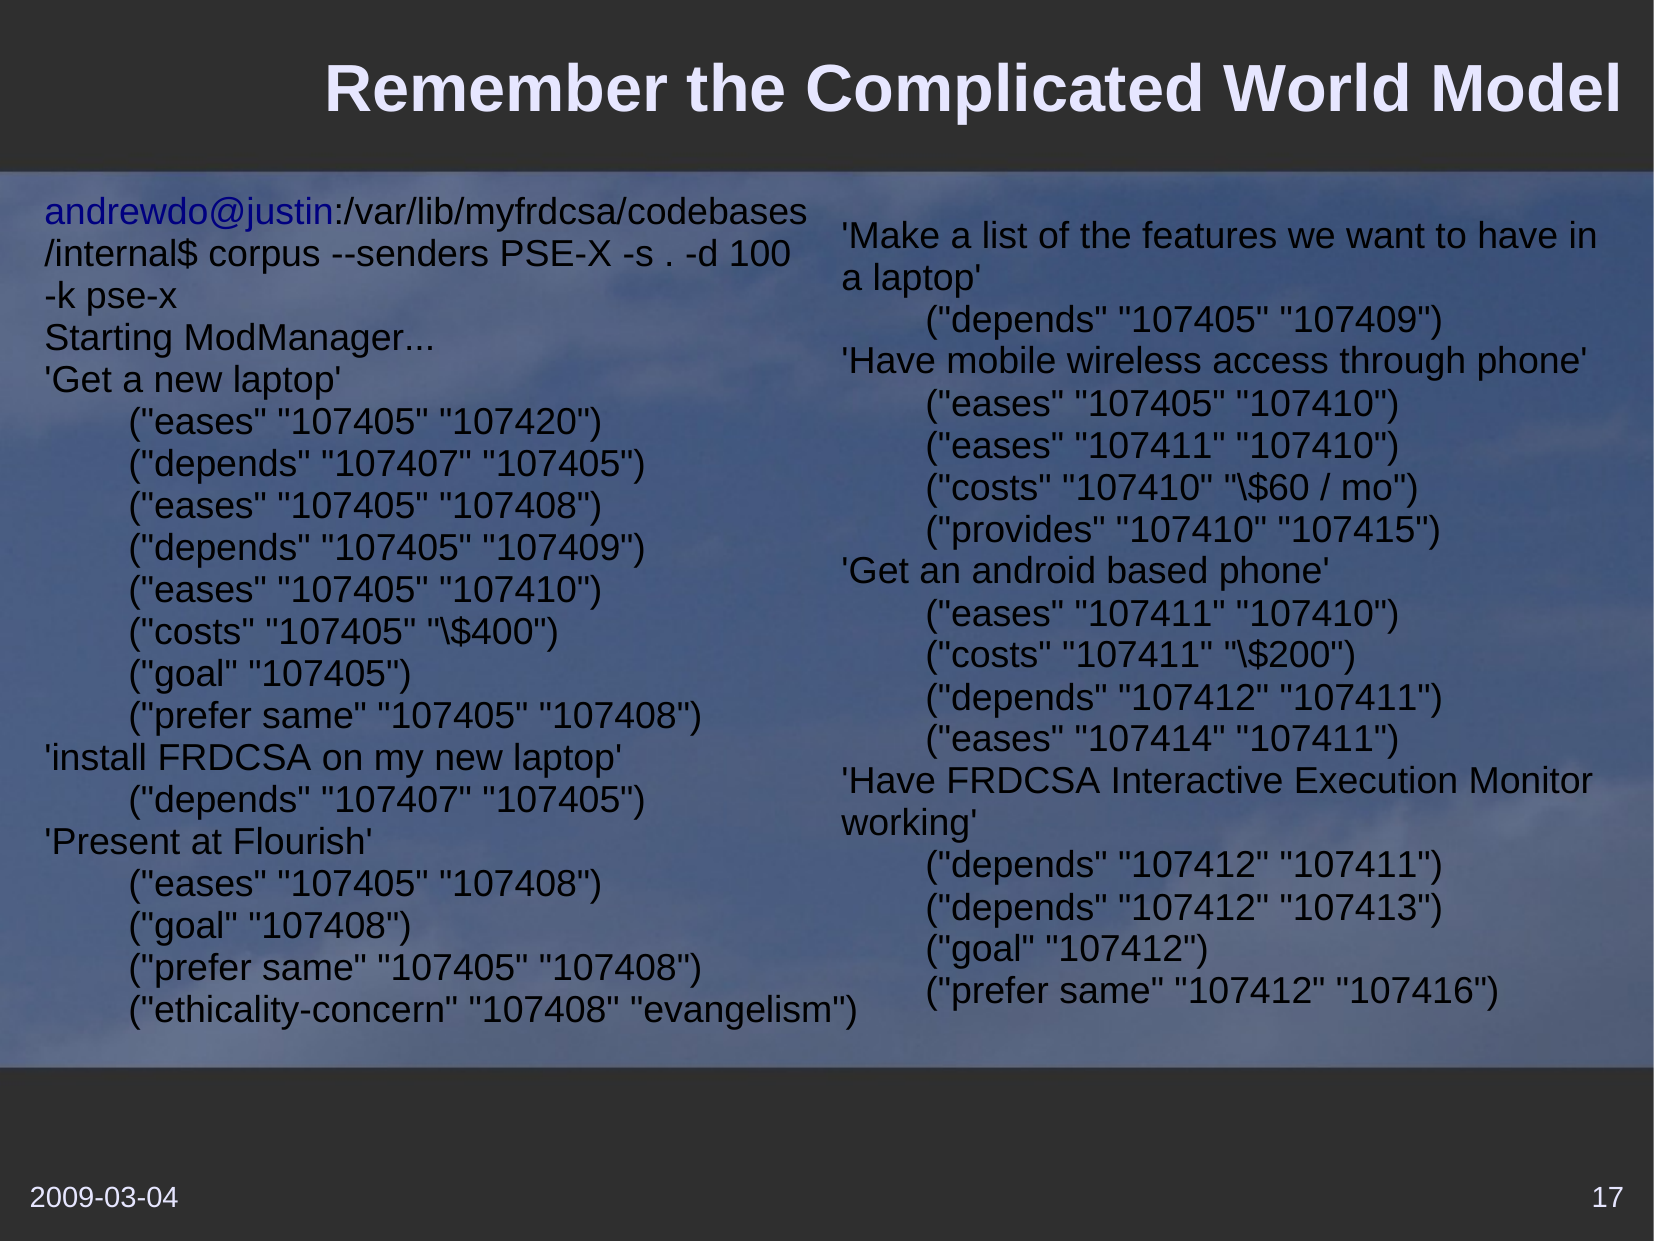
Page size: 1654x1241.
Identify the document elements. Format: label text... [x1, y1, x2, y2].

picture [0, 0, 1654, 1241]
text_box andrewdo@justin:/var/lib/myfrdcsa/codebases /internal$ corpus --senders PSE-X -s . -d 100 -k pse-x Starting ModManager... 'Get a new laptop' ("eases" "107405" "107420") ("depends" "107407" "107405") ("eases" "107405" "107408") ("depends" "107405" "107409") ("eases" "107405" "107410") ("costs" "107405" "\$400") ("goal" "107405") ("prefer same" "107405" "107408") 'install FRDCSA on my new laptop' ("depends" "107407" "107405") 'Present at Flourish' ("eases" "107405" "107408") ("goal" "107408") ("prefer same" "107405" "107408") ("ethicality-concern" "107408" "evangelism") [29, 183, 945, 1081]
text_box 'Make a list of the features we want to have in a laptop' ("depends" "107405" "107409") 'Have mobile wireless access through phone' ("eases" "107405" "107410") ("eases" "107411" "107410") ("costs" "107410" "\$60 / mo") ("provides" "107410" "107415") 'Get an android based phone' ("eases" "107411" "107410") ("costs" "107411" "\$200") ("depends" "107412" "107411") ("eases" "107414" "107411") 'Have FRDCSA Interactive Execution Monitor working' ("depends" "107412" "107411") ("depends" "107412" "107413") ("goal" "107412") ("prefer same" "107412" "107416") [826, 206, 1625, 1020]
title Remember the Complicated World Model [29, 29, 1625, 148]
